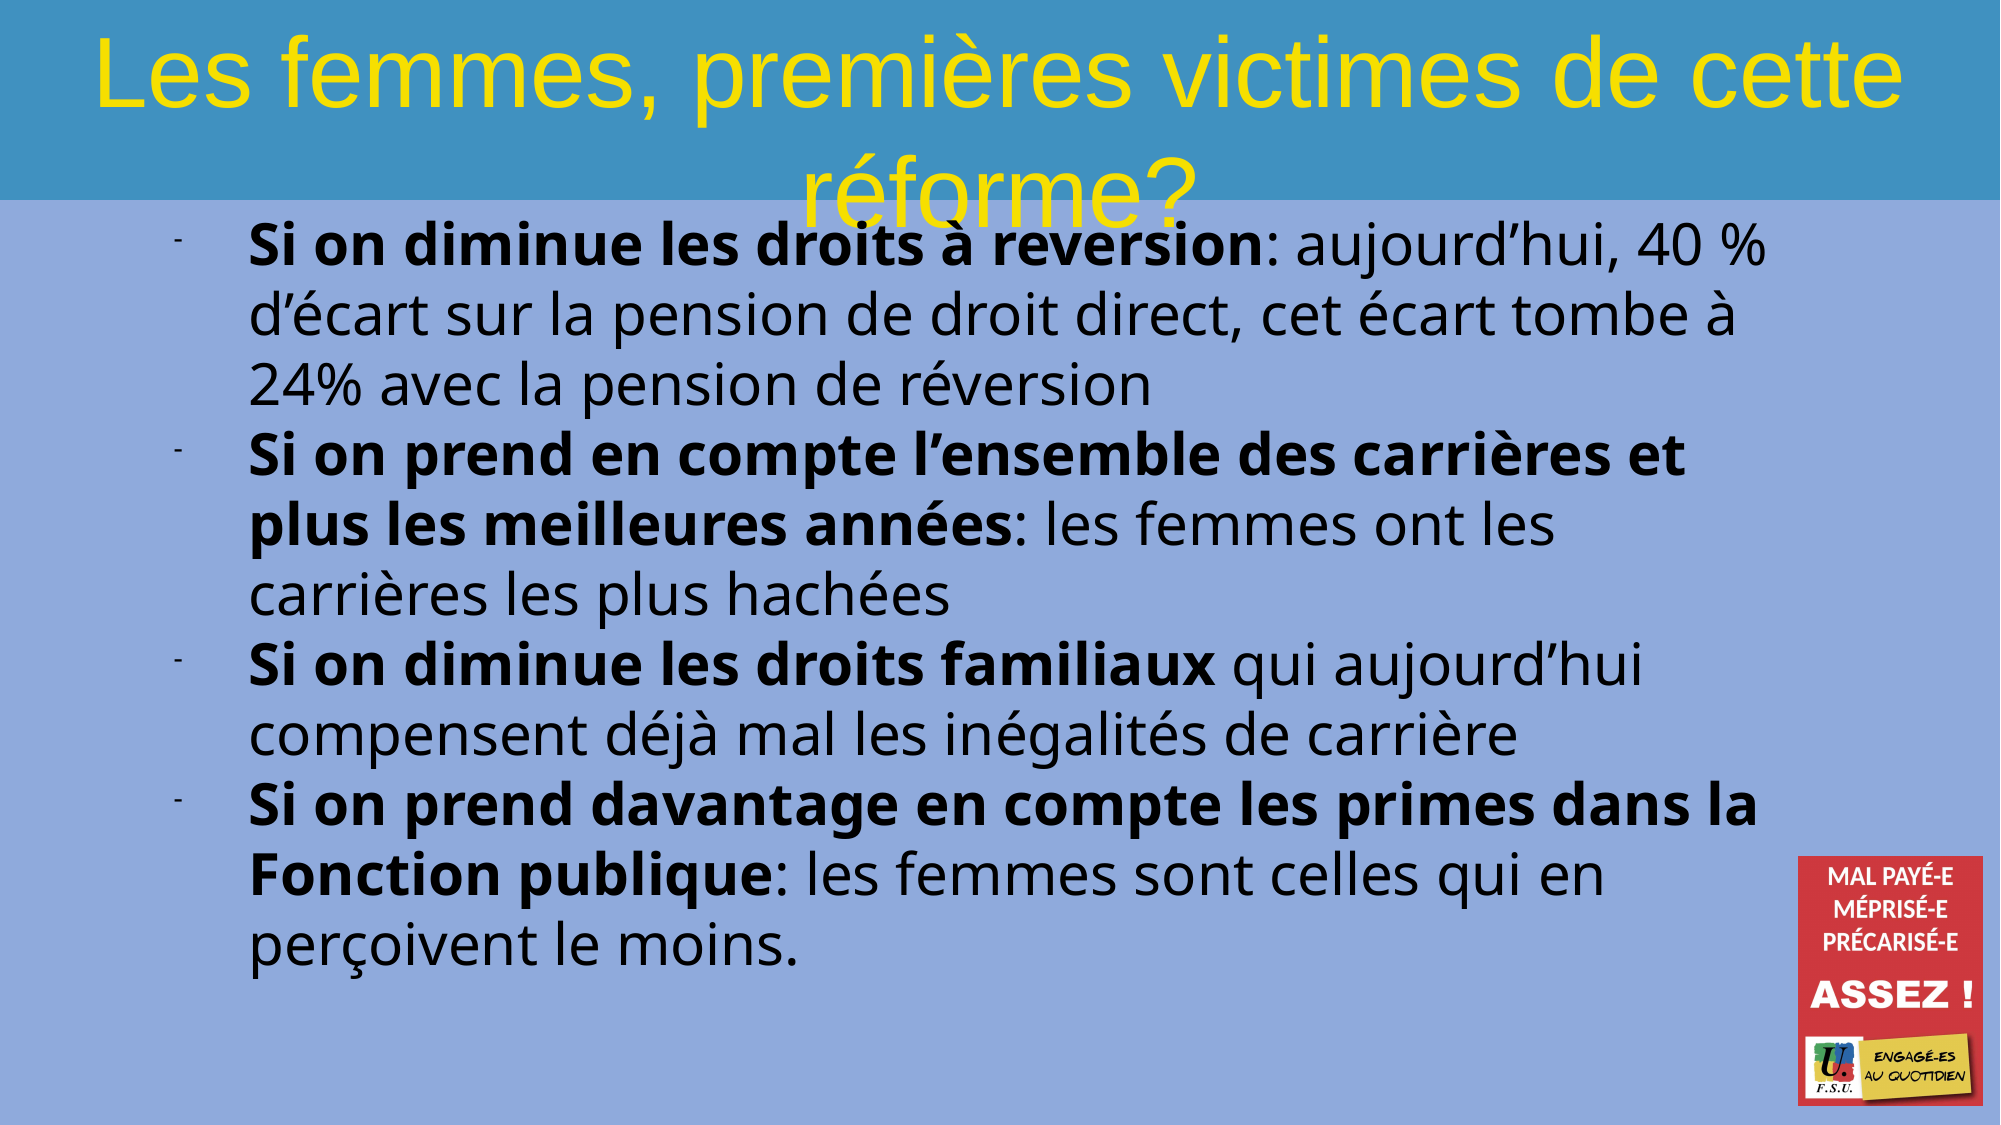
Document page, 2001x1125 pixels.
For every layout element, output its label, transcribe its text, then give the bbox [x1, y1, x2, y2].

text_box Les femmes, premières victimes de cette réforme? [0, 0, 2000, 200]
text_box Si on diminue les droits à reversion: aujourd’hui, 40 % d’écart sur la pension de droit direct, cet écart tombe à 24% avec la pension de réversion Si on prend en compte l’ensemble des carrières et plus les meilleures années: les femmes ont les carrières les plus hachées Si on diminue les droits familiaux qui aujourd’hui compensent déjà mal les inégalités de carrière Si on prend davantage en compte les primes dans la Fonction publique: les femmes sont celles qui en perçoivent le moins. [158, 200, 1824, 1010]
picture [1798, 856, 1983, 1106]
